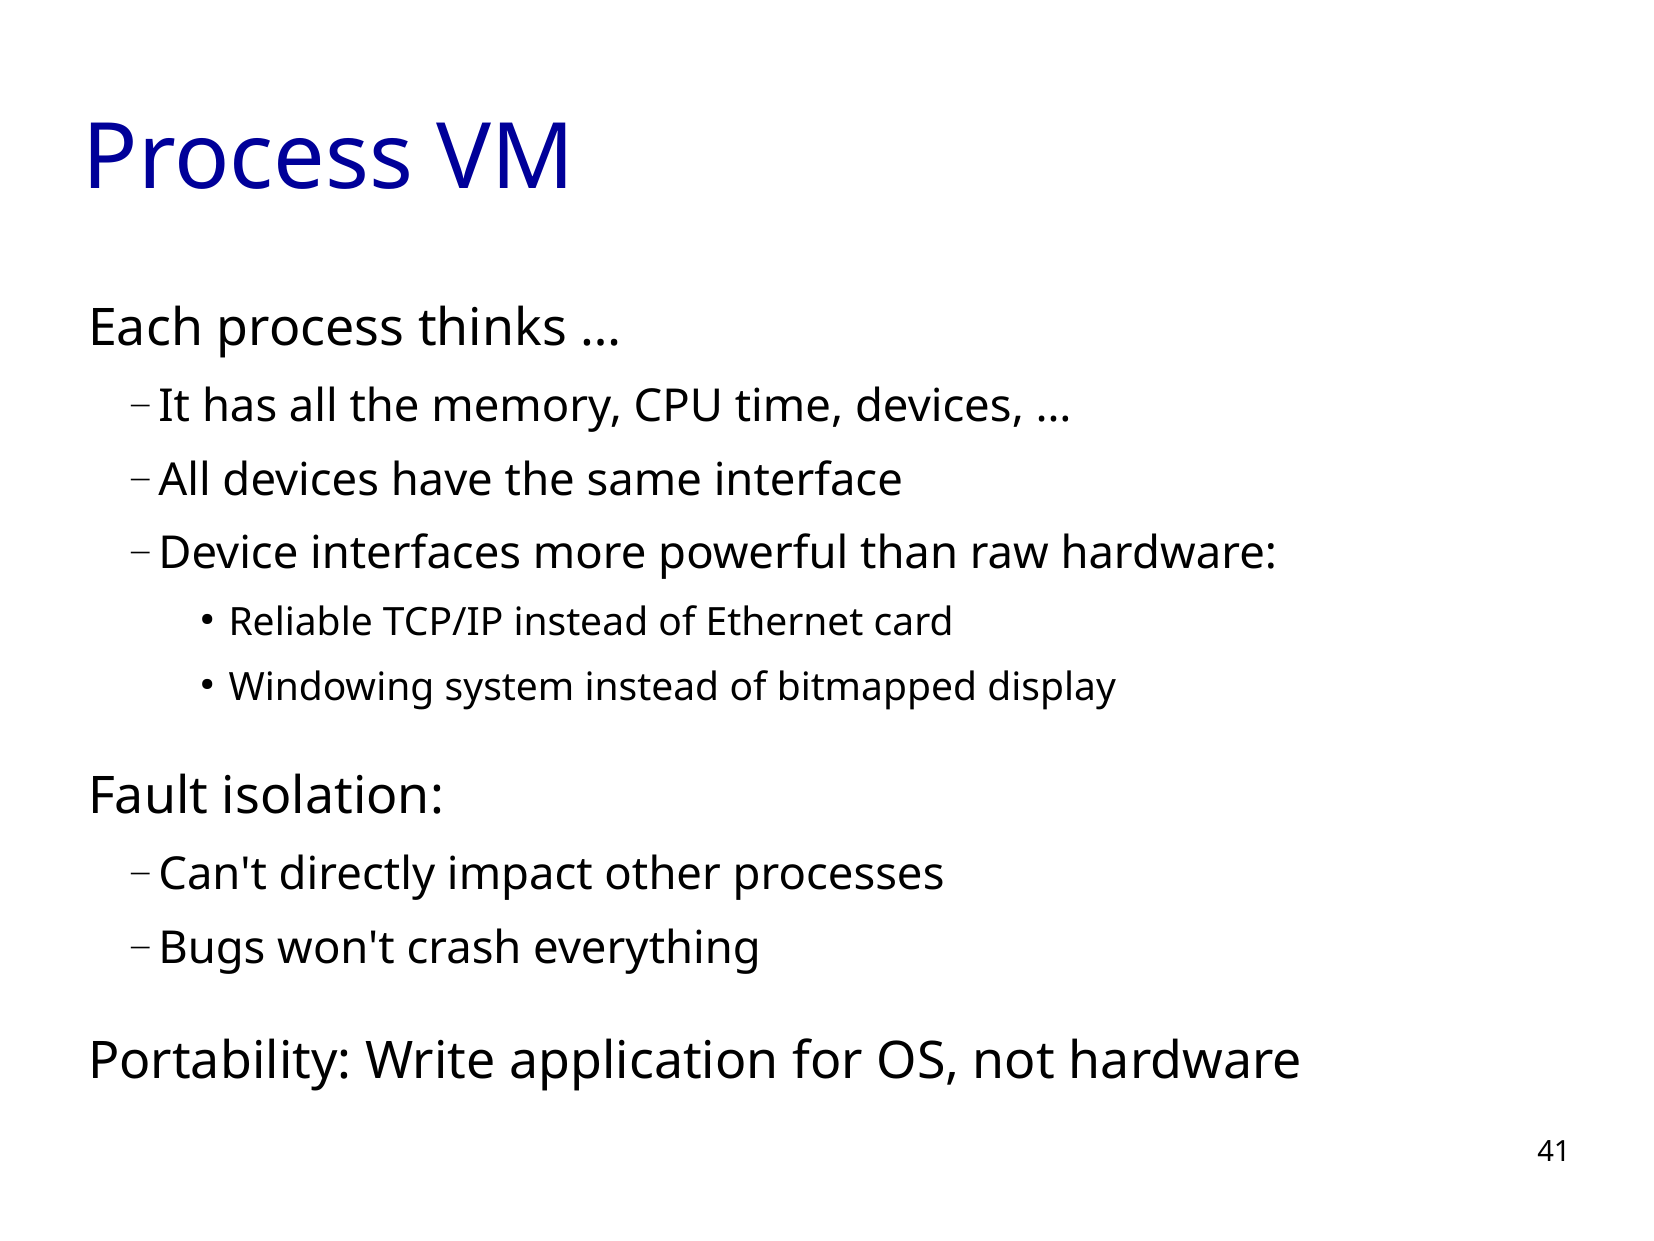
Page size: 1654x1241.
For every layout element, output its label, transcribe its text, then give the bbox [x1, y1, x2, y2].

list Each process thinks … It has all the memory, CPU time, devices, … All devices have the same interface Device interfaces more powerful than raw hardware: Reliable TCP/IP instead of Ethernet card Windowing system instead of bitmapped display Fault isolation: Can't directly impact other processes Bugs won't crash everything Portability: Write application for OS, not hardware [60, 290, 1571, 1096]
title Process VM [82, 49, 1571, 257]
